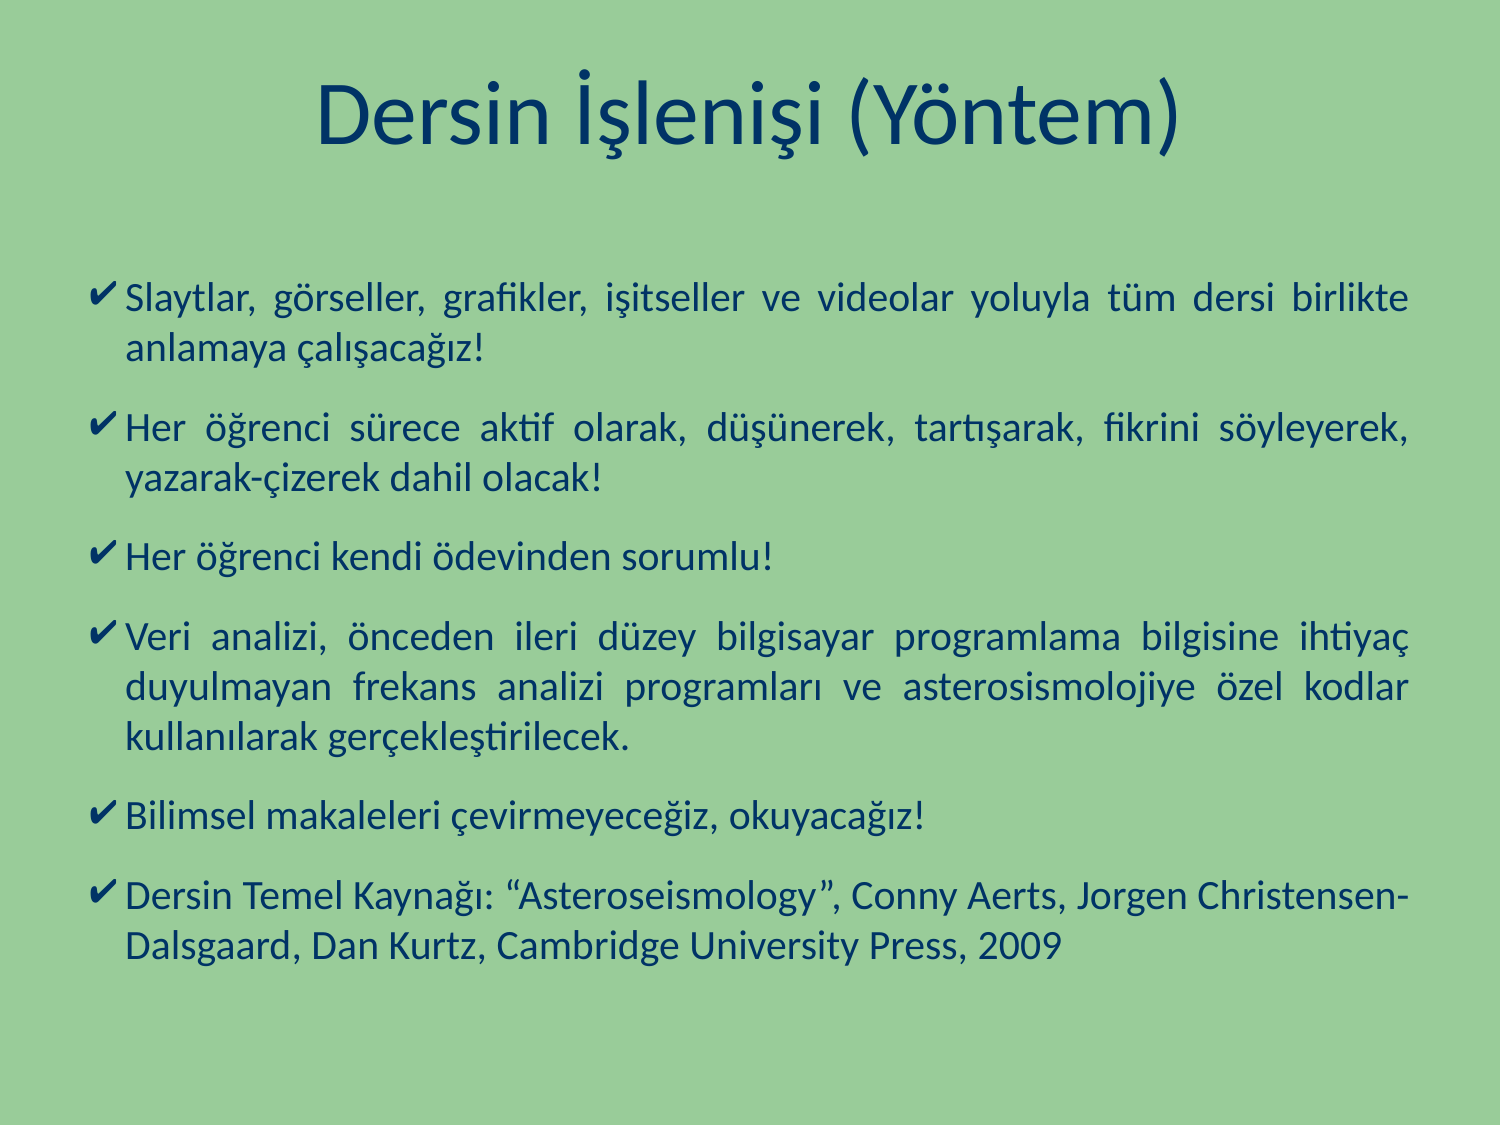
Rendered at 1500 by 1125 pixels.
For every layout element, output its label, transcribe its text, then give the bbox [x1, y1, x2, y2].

list Slaytlar, görseller, grafikler, işitseller ve videolar yoluyla tüm dersi birlikte anlamaya çalışacağız! Her öğrenci sürece aktif olarak, düşünerek, tartışarak, fikrini söyleyerek, yazarak-çizerek dahil olacak! Her öğrenci kendi ödevinden sorumlu! Veri analizi, önceden ileri düzey bilgisayar programlama bilgisine ihtiyaç duyulmayan frekans analizi programları ve asterosismolojiye özel kodlar kullanılarak gerçekleştirilecek. Bilimsel makaleleri çevirmeyeceğiz, okuyacağız! Dersin Temel Kaynağı: “Asteroseismology”, Conny Aerts, Jorgen Christensen-Dalsgaard, Dan Kurtz, Cambridge University Press, 2009 [75, 262, 1425, 1005]
title Dersin İşlenişi (Yöntem) [75, 45, 1425, 233]
